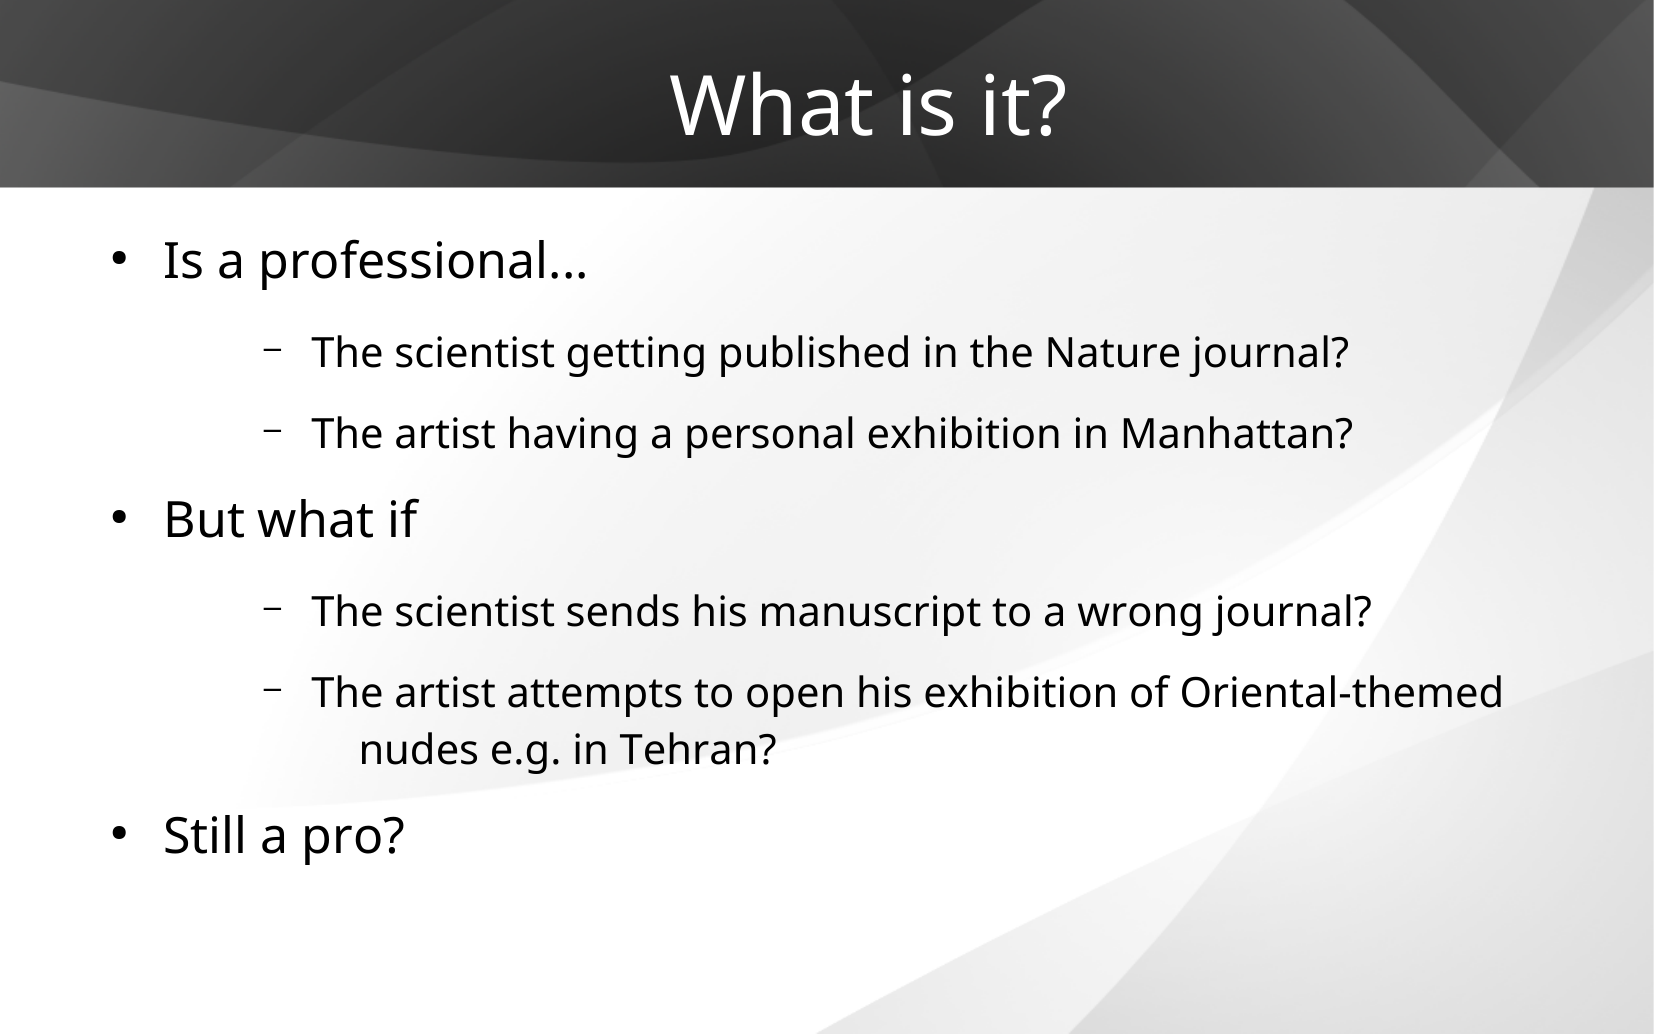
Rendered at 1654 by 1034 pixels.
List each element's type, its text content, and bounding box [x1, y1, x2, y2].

list Is a professional... The scientist getting published in the Nature journal? The artist having a personal exhibition in Manhattan? But what if The scientist sends his manuscript to a wrong journal? The artist attempts to open his exhibition of Oriental-themed nudes e.g. in Tehran? Still a pro? [75, 225, 1613, 1013]
title What is it? [124, 0, 1613, 208]
picture [0, 0, 1654, 1034]
